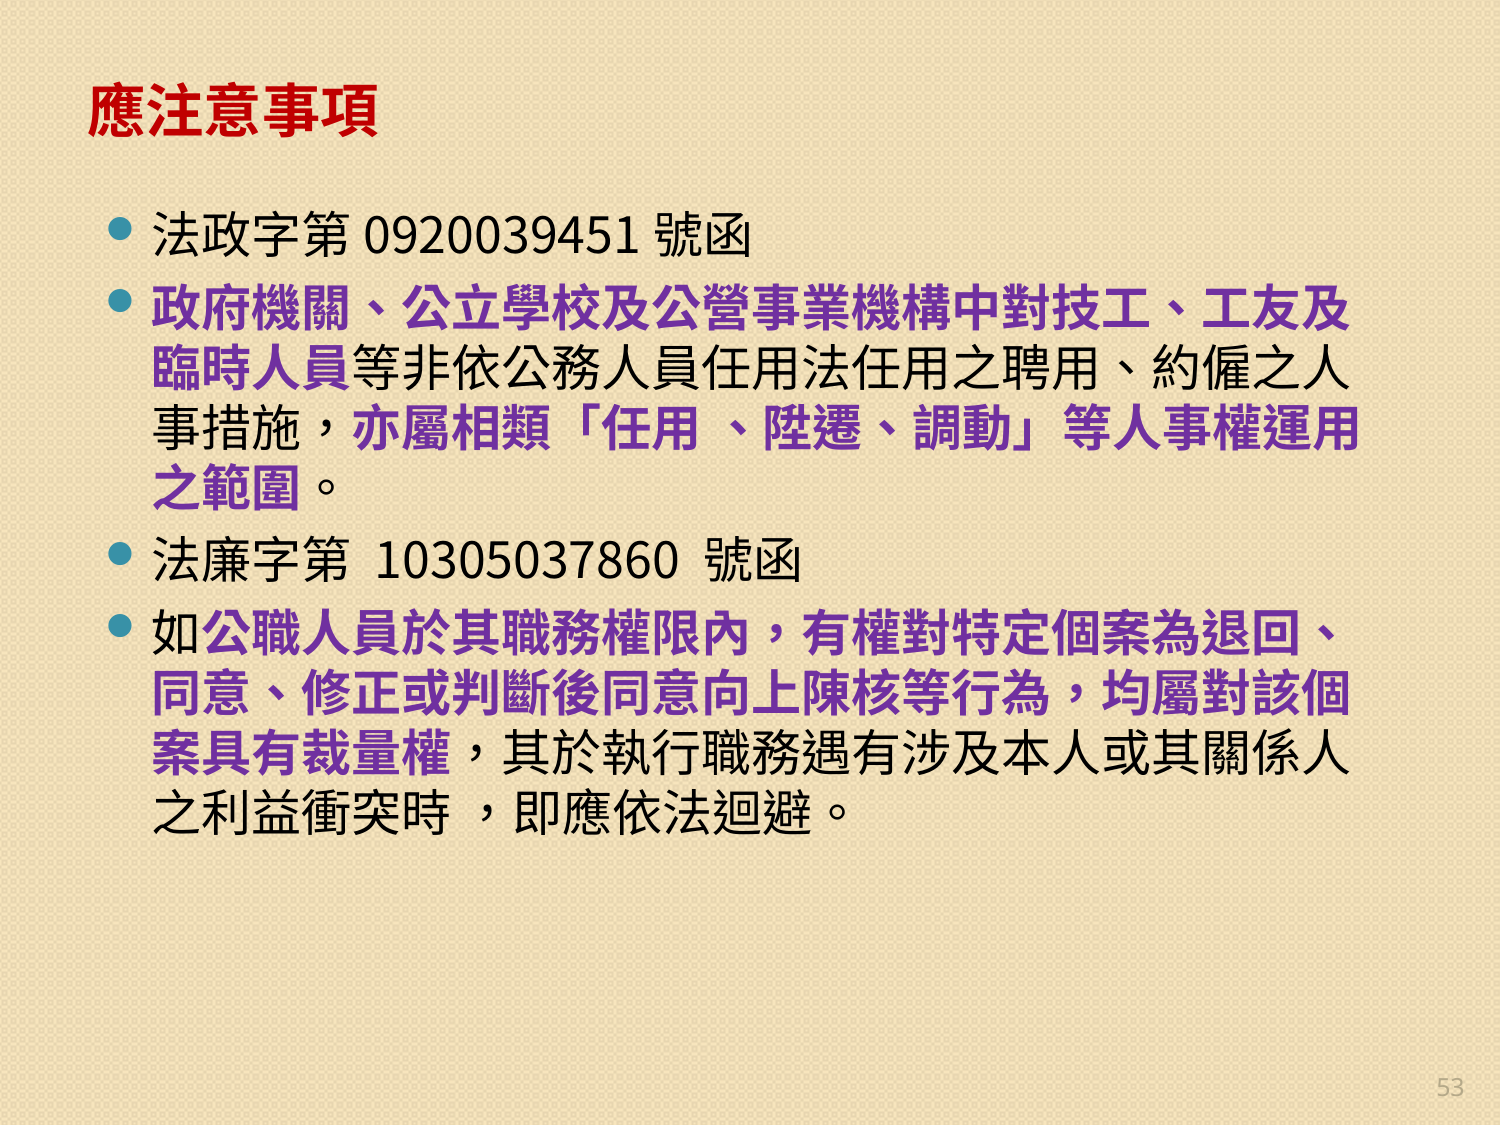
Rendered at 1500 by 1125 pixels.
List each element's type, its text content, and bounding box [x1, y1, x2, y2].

slide_number <編號> [1413, 1034, 1488, 1113]
list 法政字第0920039451號函 政府機關、公立學校及公營事業機構中對技工、工友及臨時人員等非依公務人員任用法任用之聘用、約僱之人事措施，亦屬相類「任用 、陞遷、調動」等人事權運用之範圍。 法廉字第 10305037860 號函 如公職人員於其職務權限內，有權對特定個案為退回、同意、修正或判斷後同意向上陳核等行為，均屬對該個案具有裁量權，其於執行職務遇有涉及本人或其關係人之利益衝突時 ，即應依法迴避。 [76, 196, 1415, 852]
list 應注意事項 [64, 66, 690, 181]
picture [0, 0, 1500, 1125]
